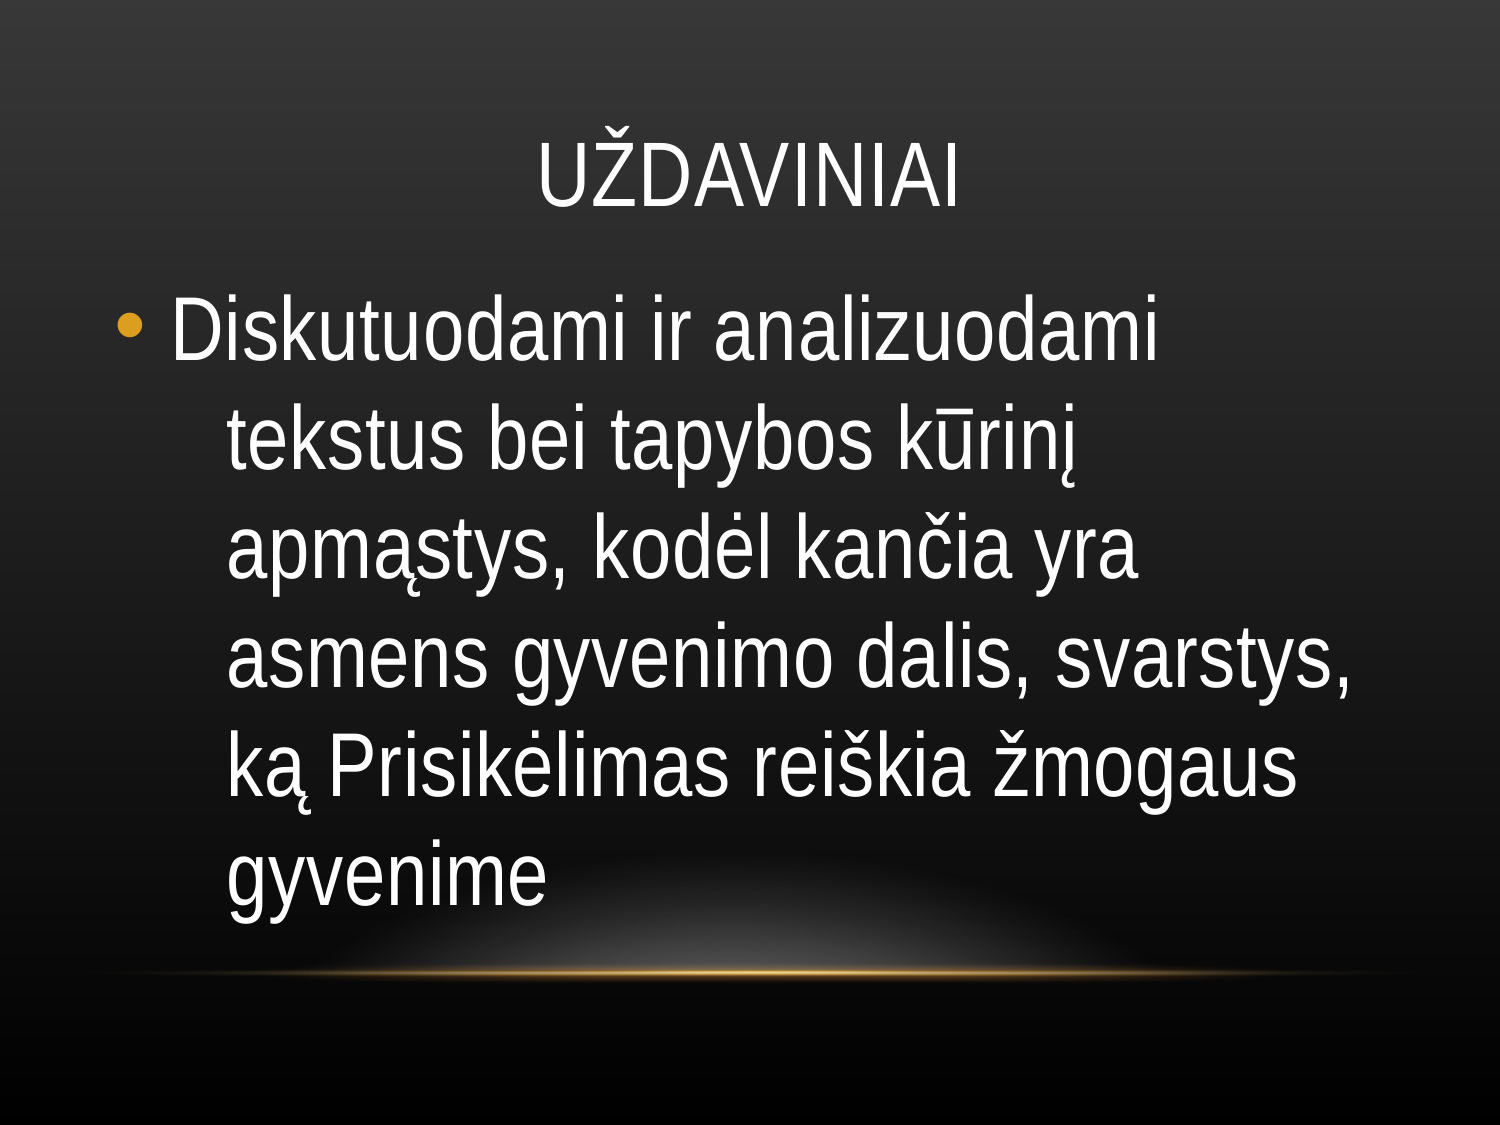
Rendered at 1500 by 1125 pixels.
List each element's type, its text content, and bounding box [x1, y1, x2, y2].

title Uždaviniai [99, 45, 1400, 233]
list Diskutuodami ir analizuodami tekstus bei tapybos kūrinį apmąstys, kodėl kančia yra asmens gyvenimo dalis, svarstys, ką Prisikėlimas reiškia žmogaus gyvenime [99, 262, 1400, 938]
